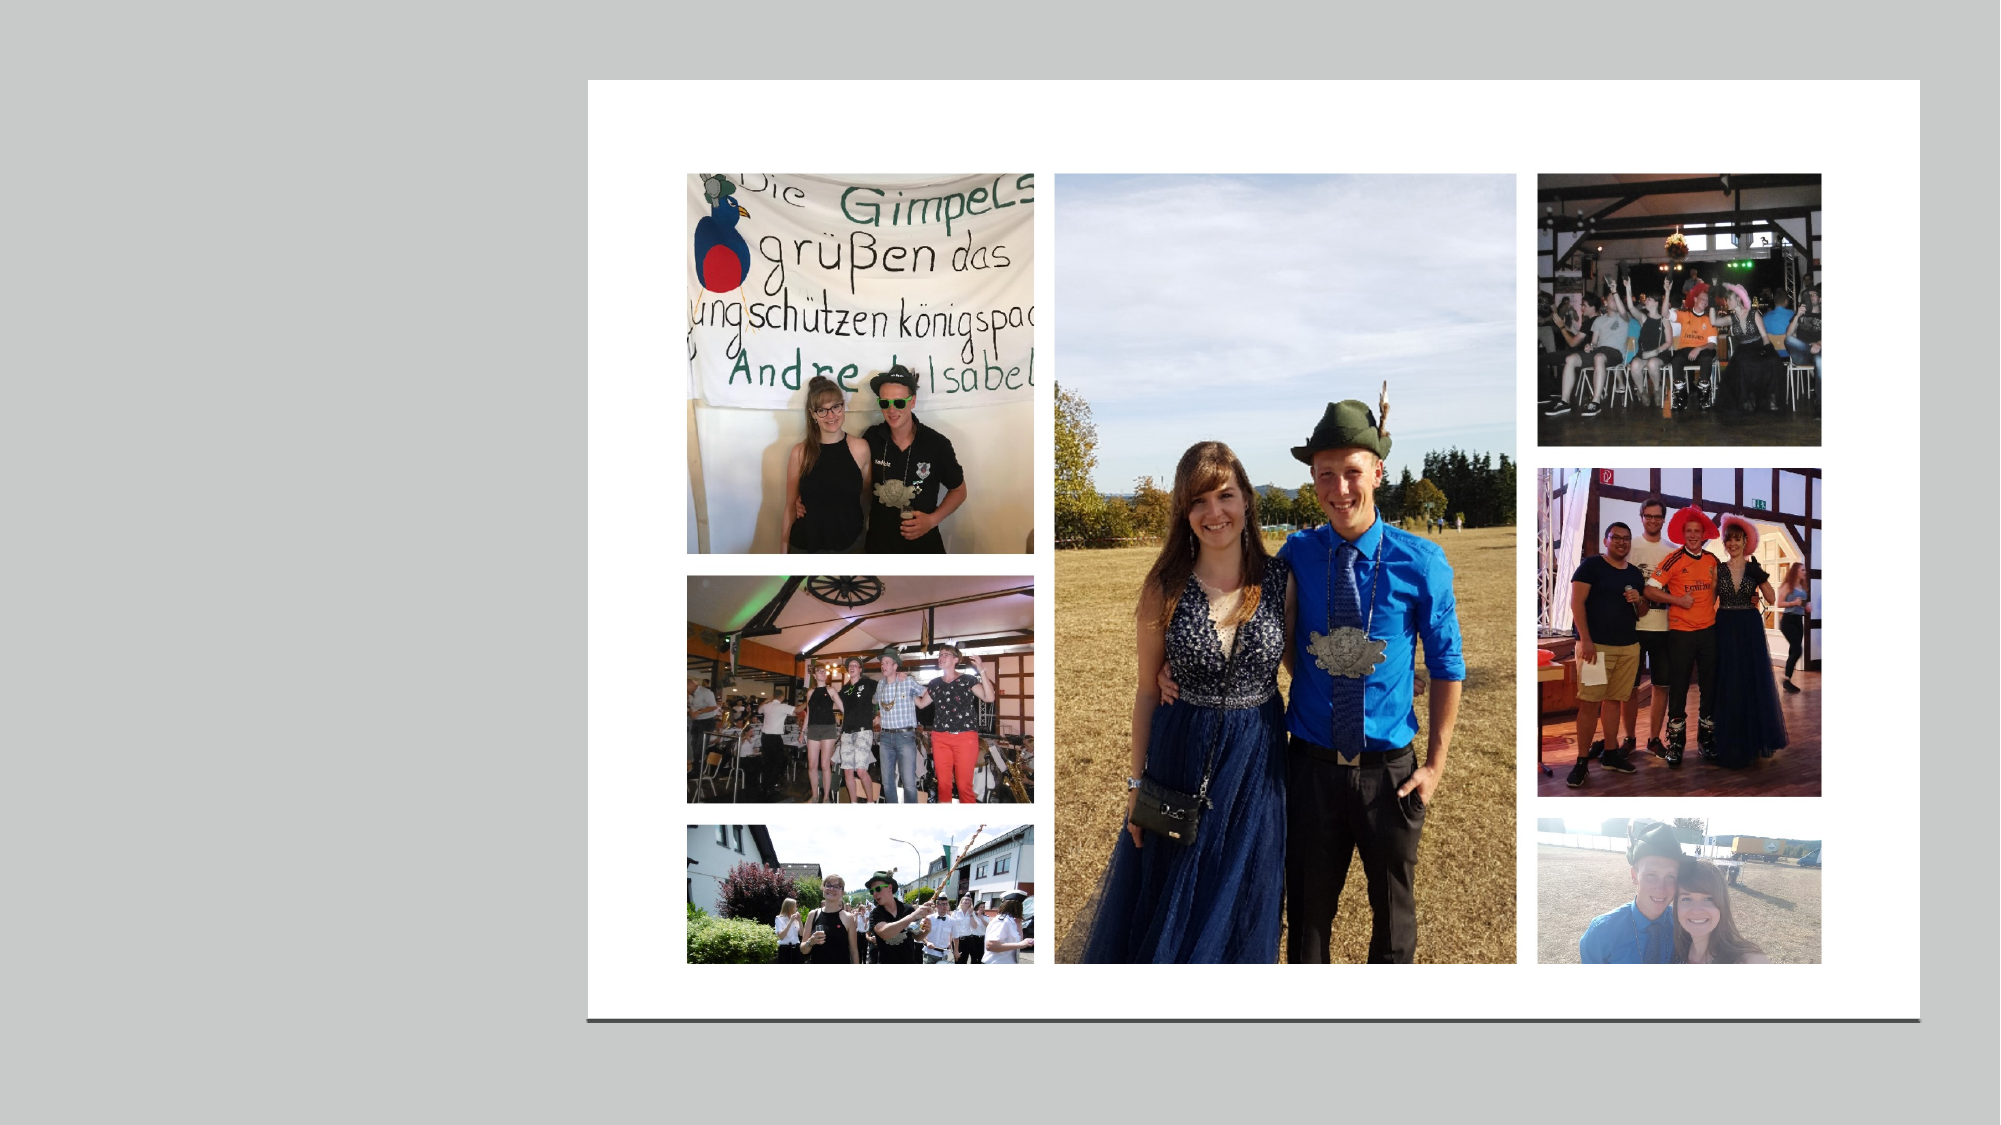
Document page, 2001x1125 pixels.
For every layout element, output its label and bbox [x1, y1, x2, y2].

text_box [0, 0, 2000, 1125]
picture [666, 154, 1842, 964]
